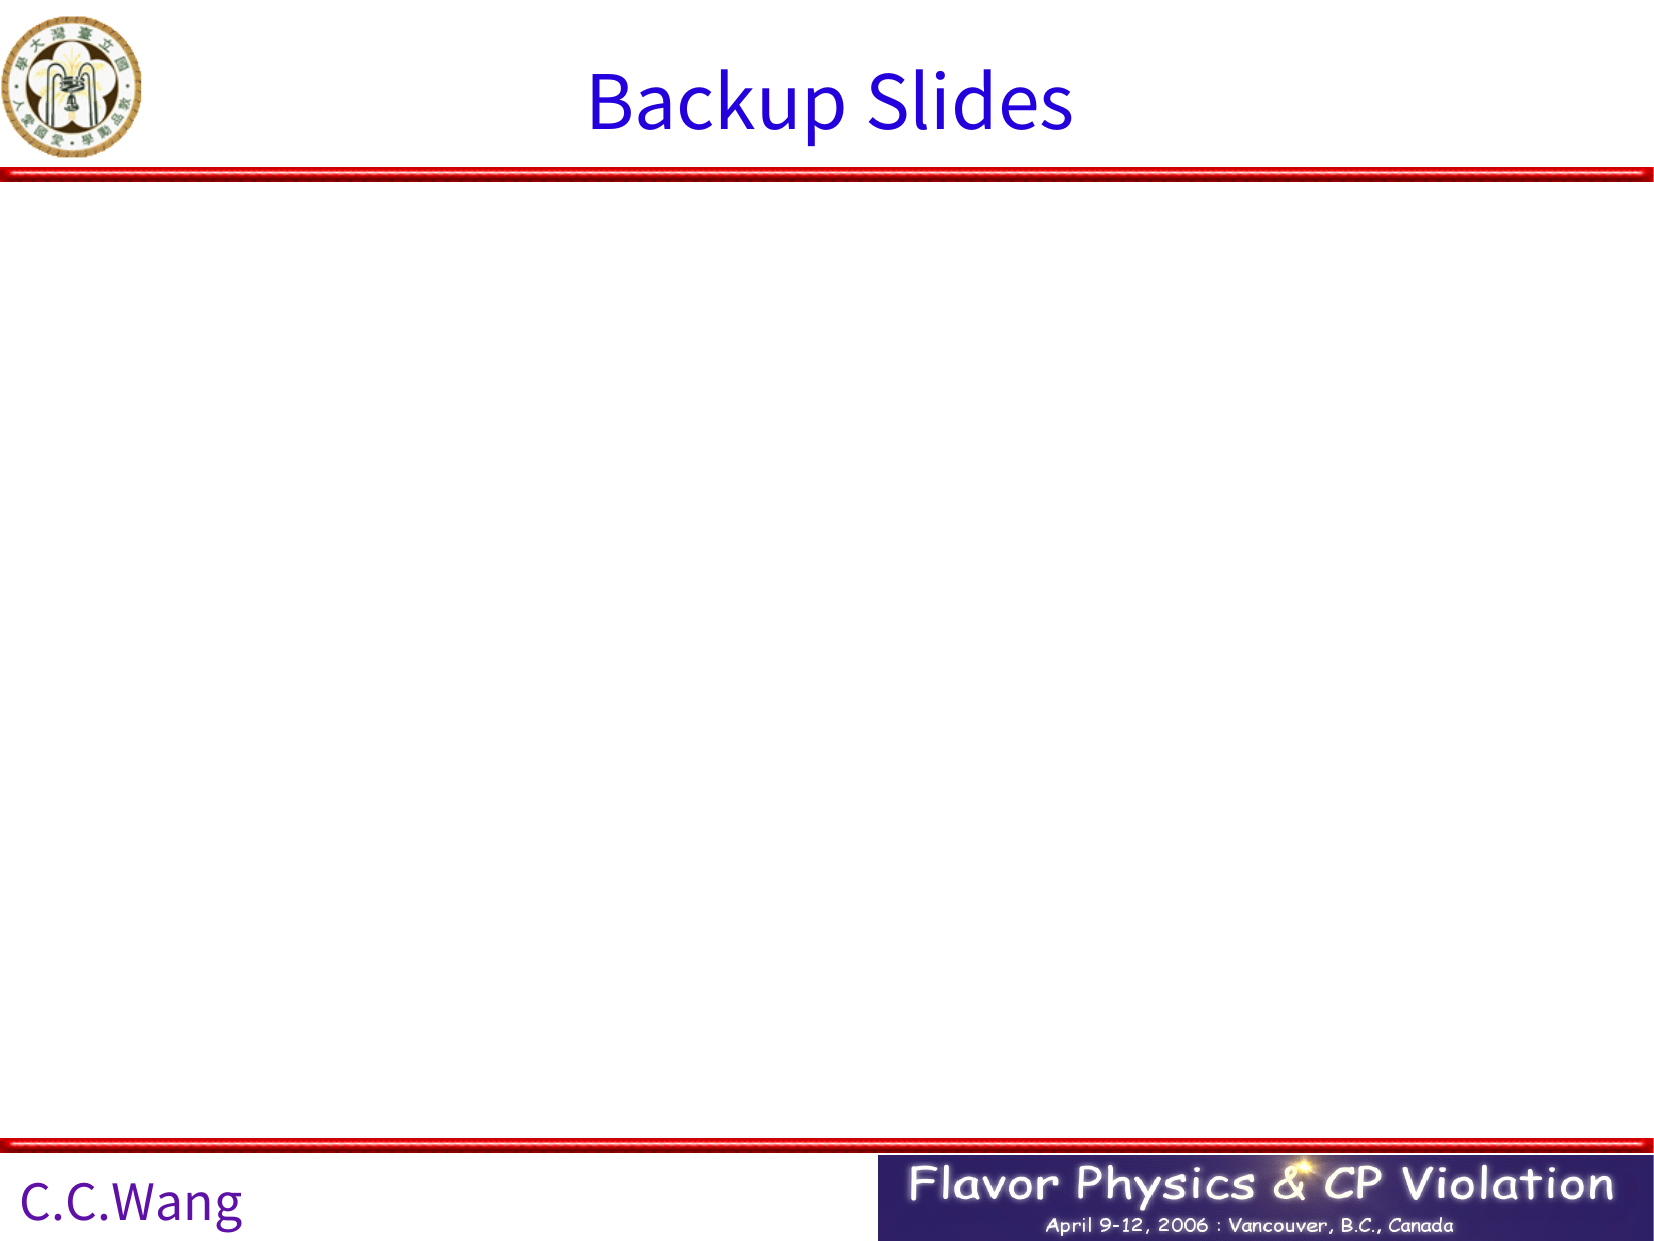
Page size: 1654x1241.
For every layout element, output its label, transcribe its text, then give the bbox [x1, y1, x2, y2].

picture [0, 15, 143, 159]
picture [0, 1138, 1654, 1153]
title Backup Slides [140, 22, 1520, 173]
picture [878, 1155, 1654, 1241]
picture [0, 167, 1654, 182]
